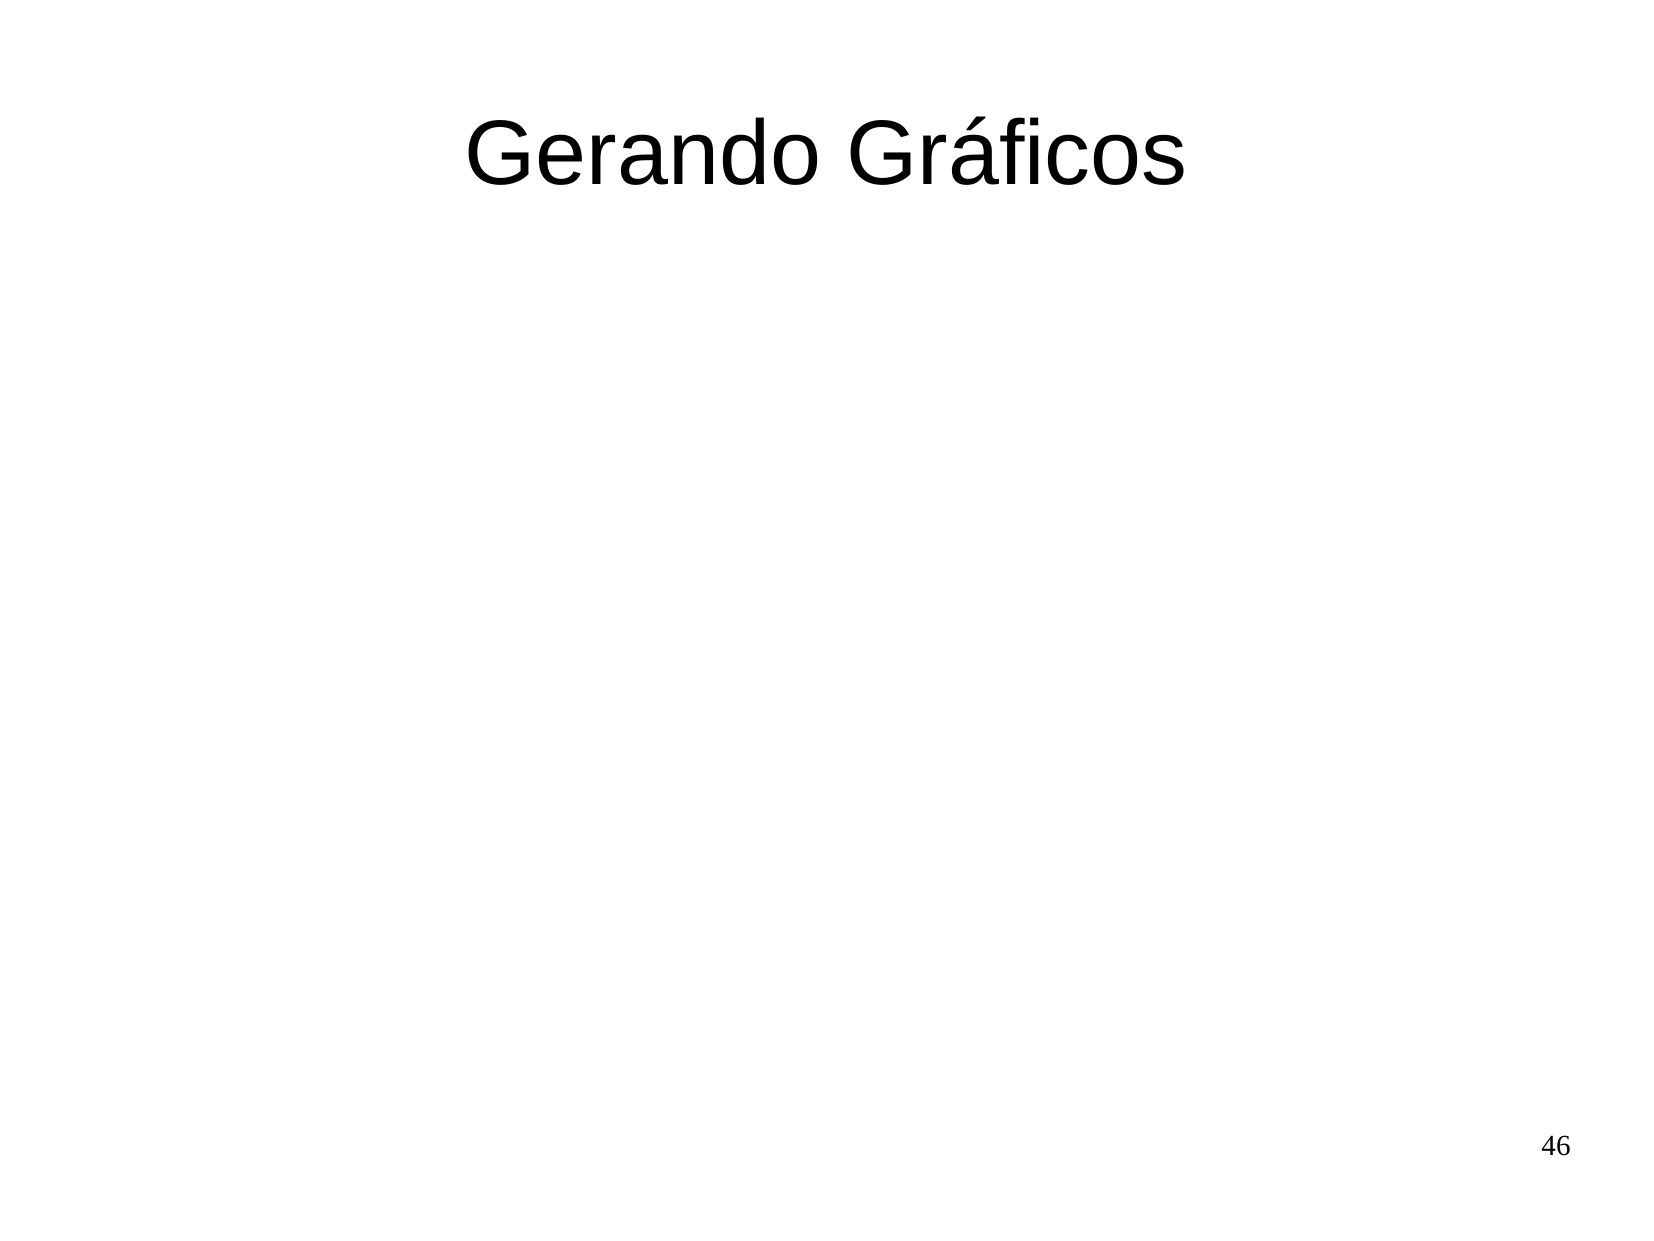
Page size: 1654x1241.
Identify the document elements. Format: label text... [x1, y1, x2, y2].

title Gerando Gráficos [82, 49, 1571, 257]
